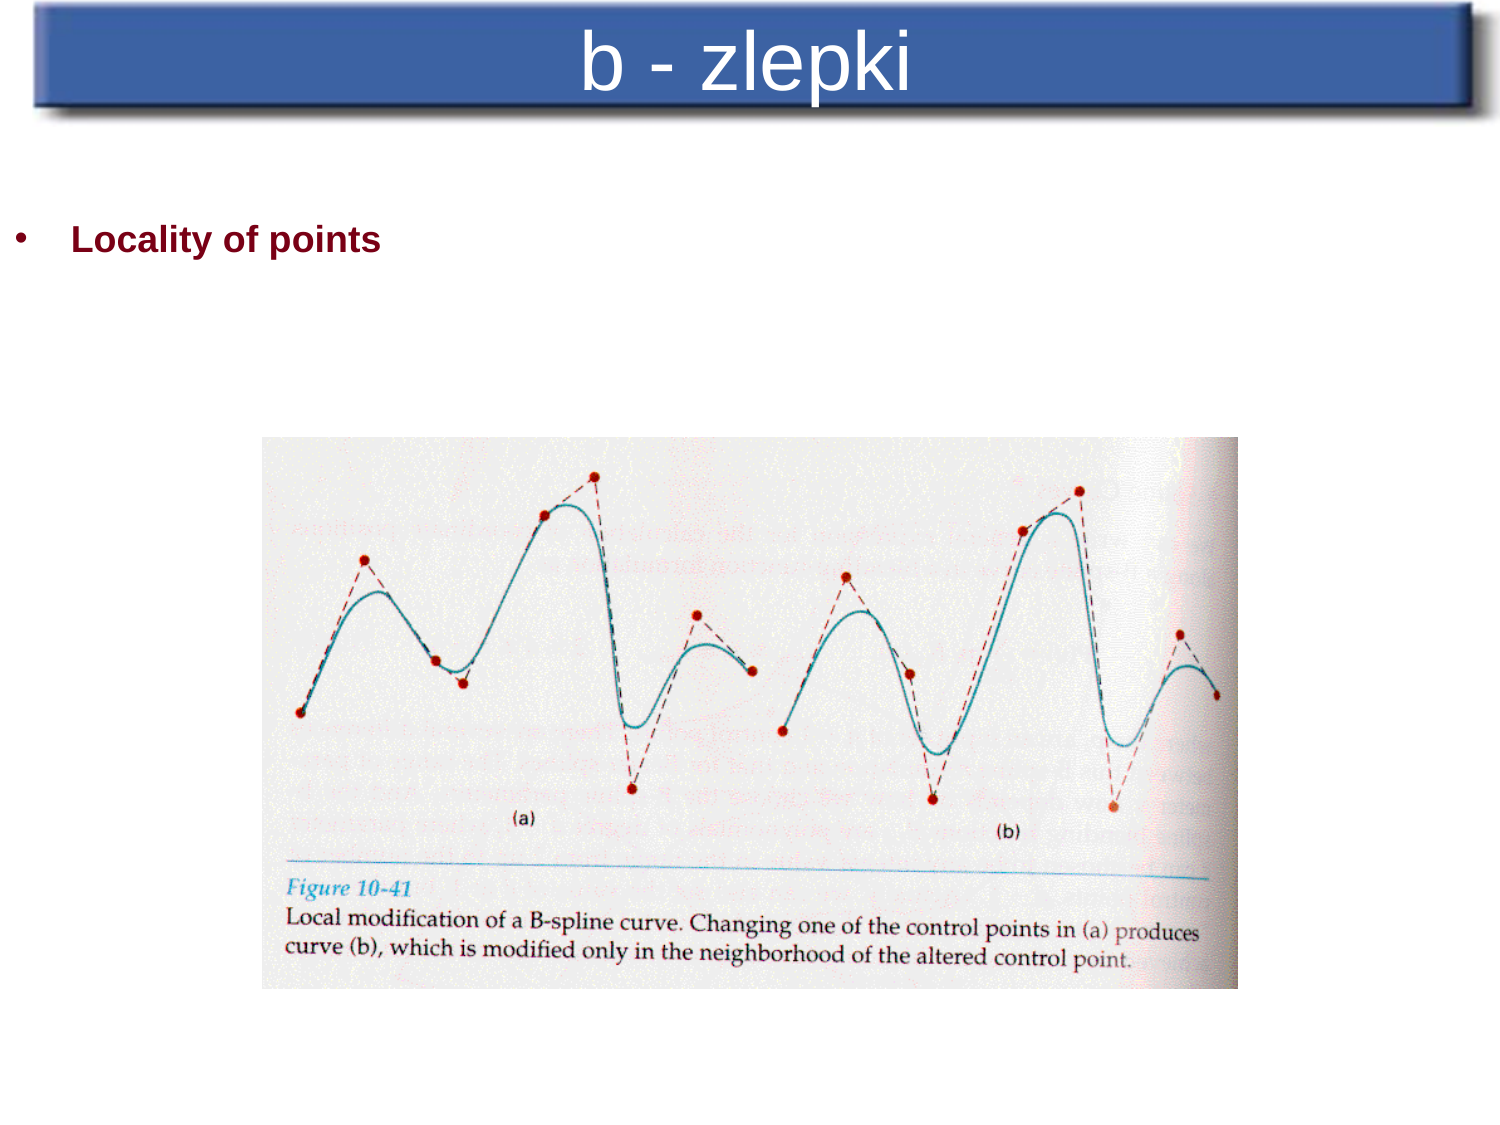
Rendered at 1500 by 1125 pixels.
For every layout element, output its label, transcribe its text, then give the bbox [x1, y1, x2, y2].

picture [32, 0, 1500, 127]
list Locality of points [0, 208, 997, 501]
picture [262, 437, 1238, 989]
title b - zlepki [0, 0, 1493, 114]
